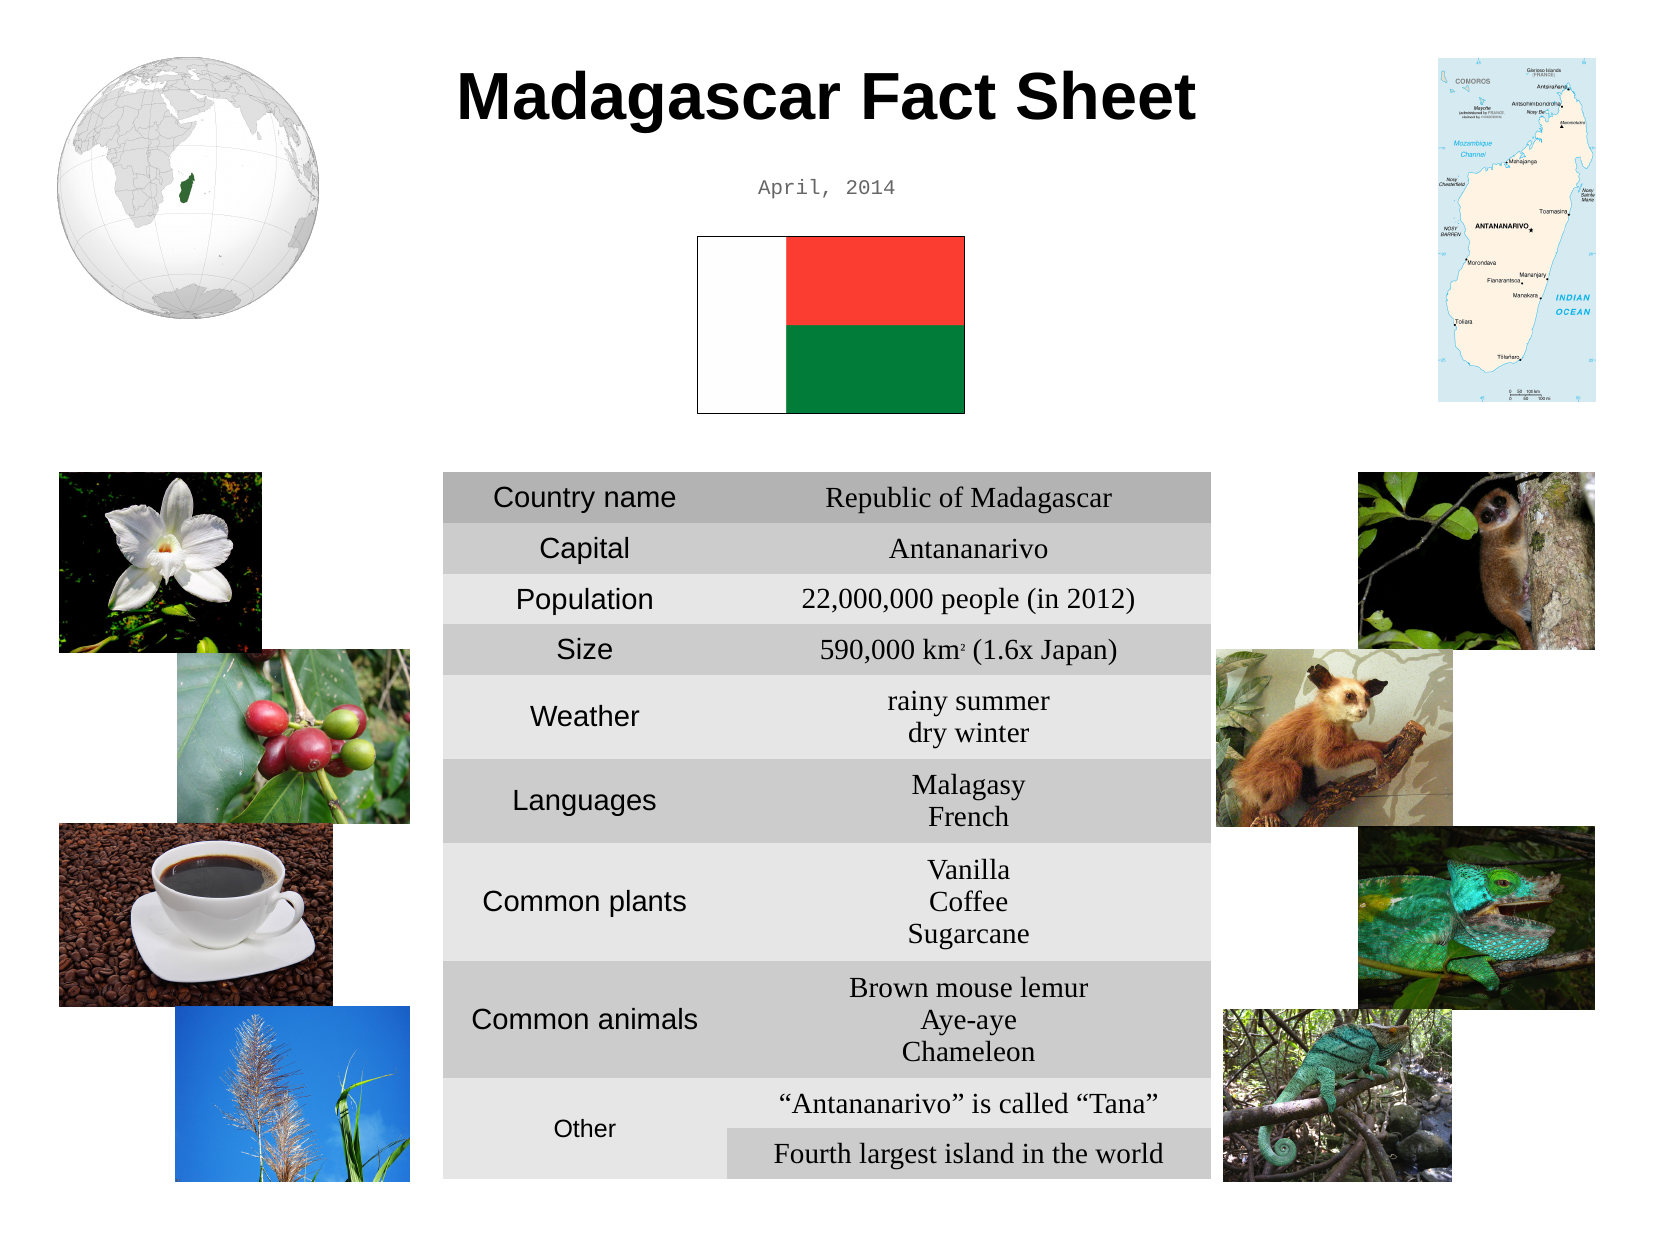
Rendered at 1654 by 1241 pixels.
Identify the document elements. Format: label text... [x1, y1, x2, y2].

table_cell Malagasy French [727, 759, 1211, 843]
table_cell Capital [443, 523, 727, 574]
title Madagascar Fact Sheet [455, 59, 1199, 134]
table_cell Antananarivo [727, 523, 1211, 574]
picture [697, 236, 964, 414]
table_cell Common plants [443, 843, 727, 961]
table_cell Fourth largest island in the world [727, 1128, 1211, 1179]
table_cell Languages [443, 759, 727, 843]
table_cell Size [443, 624, 727, 675]
picture [57, 57, 319, 319]
table_cell Common animals [443, 961, 727, 1078]
table_cell Vanilla Coffee Sugarcane [727, 843, 1211, 961]
table_cell Other [443, 1078, 727, 1179]
table_cell Brown mouse lemur Aye-aye Chameleon [727, 961, 1211, 1078]
picture [59, 472, 410, 1182]
table_cell rainy summer dry winter [727, 675, 1211, 759]
text_box April, 2014 [743, 129, 911, 236]
table_header Country name [443, 472, 727, 523]
table_cell 590,000 km² (1.6x Japan) [727, 624, 1211, 675]
table_cell “Antananarivo” is called “Tana” [727, 1078, 1211, 1128]
table_cell 22,000,000 people (in 2012) [727, 574, 1211, 624]
picture [1438, 58, 1596, 402]
table_cell Weather [443, 675, 727, 759]
table_header Republic of Madagascar [727, 472, 1211, 523]
table_cell Population [443, 574, 727, 624]
picture [1216, 472, 1595, 1182]
